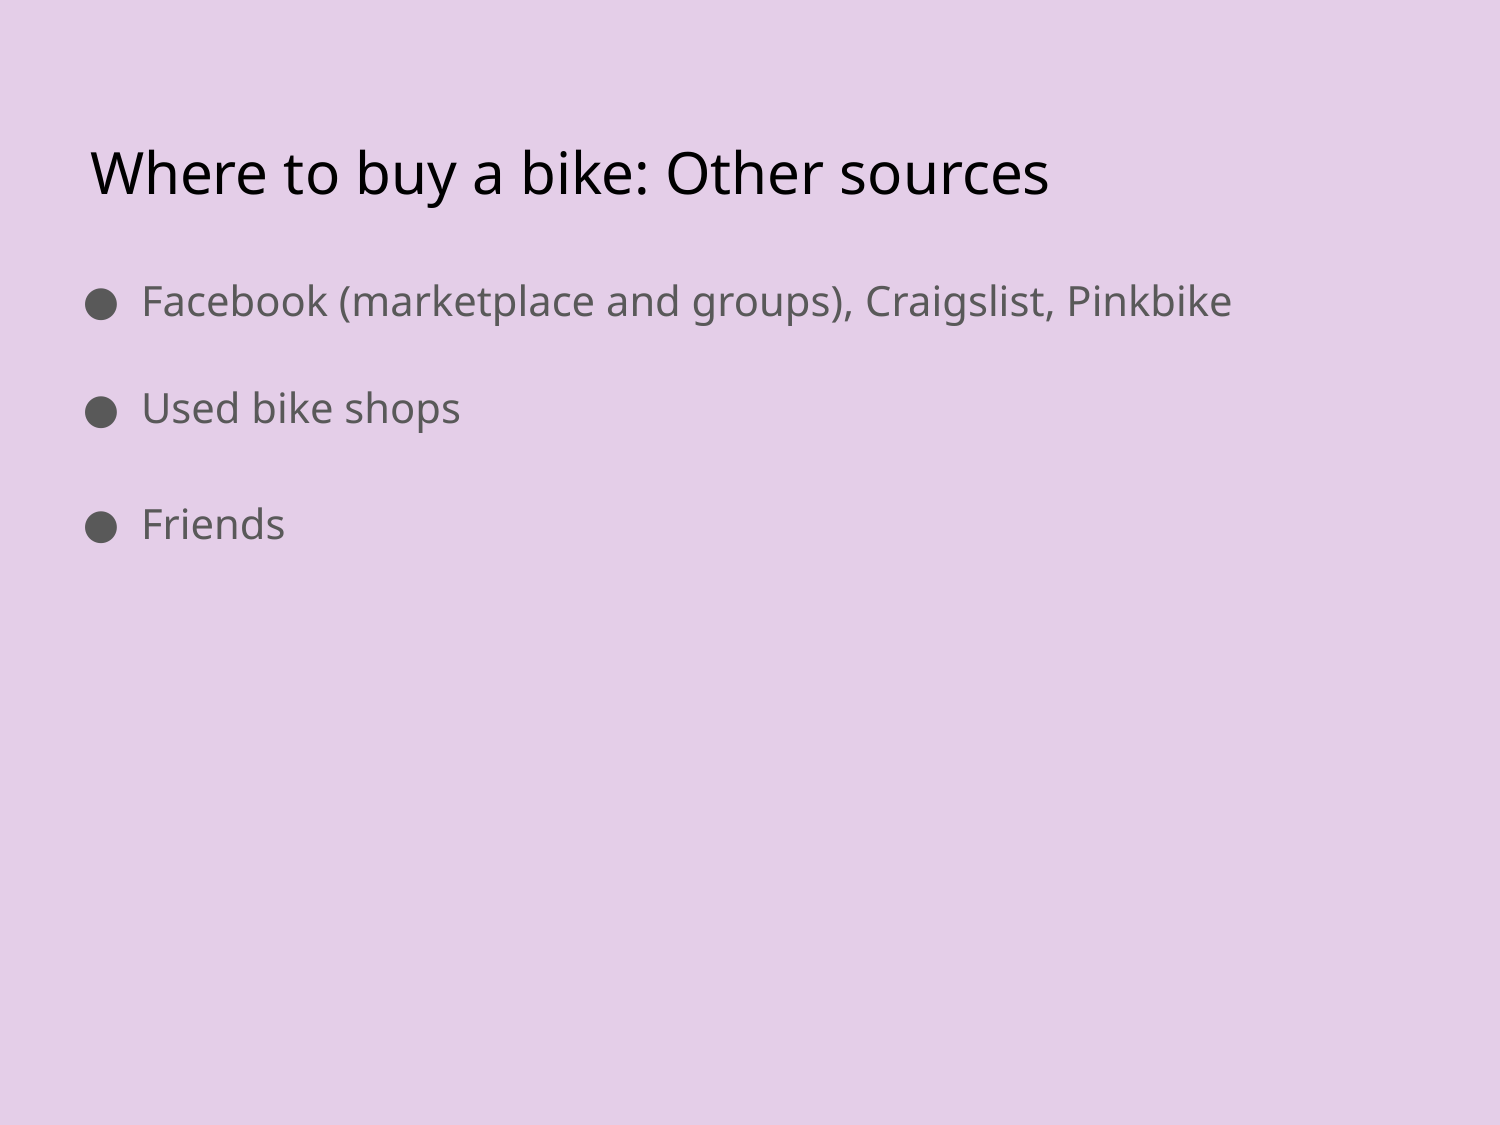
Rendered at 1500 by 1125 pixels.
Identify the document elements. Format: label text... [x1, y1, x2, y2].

title Where to buy a bike: Other sources [75, 121, 1329, 233]
list Facebook (marketplace and groups), Craigslist, Pinkbike Used bike shops Friends [51, 252, 1449, 1000]
